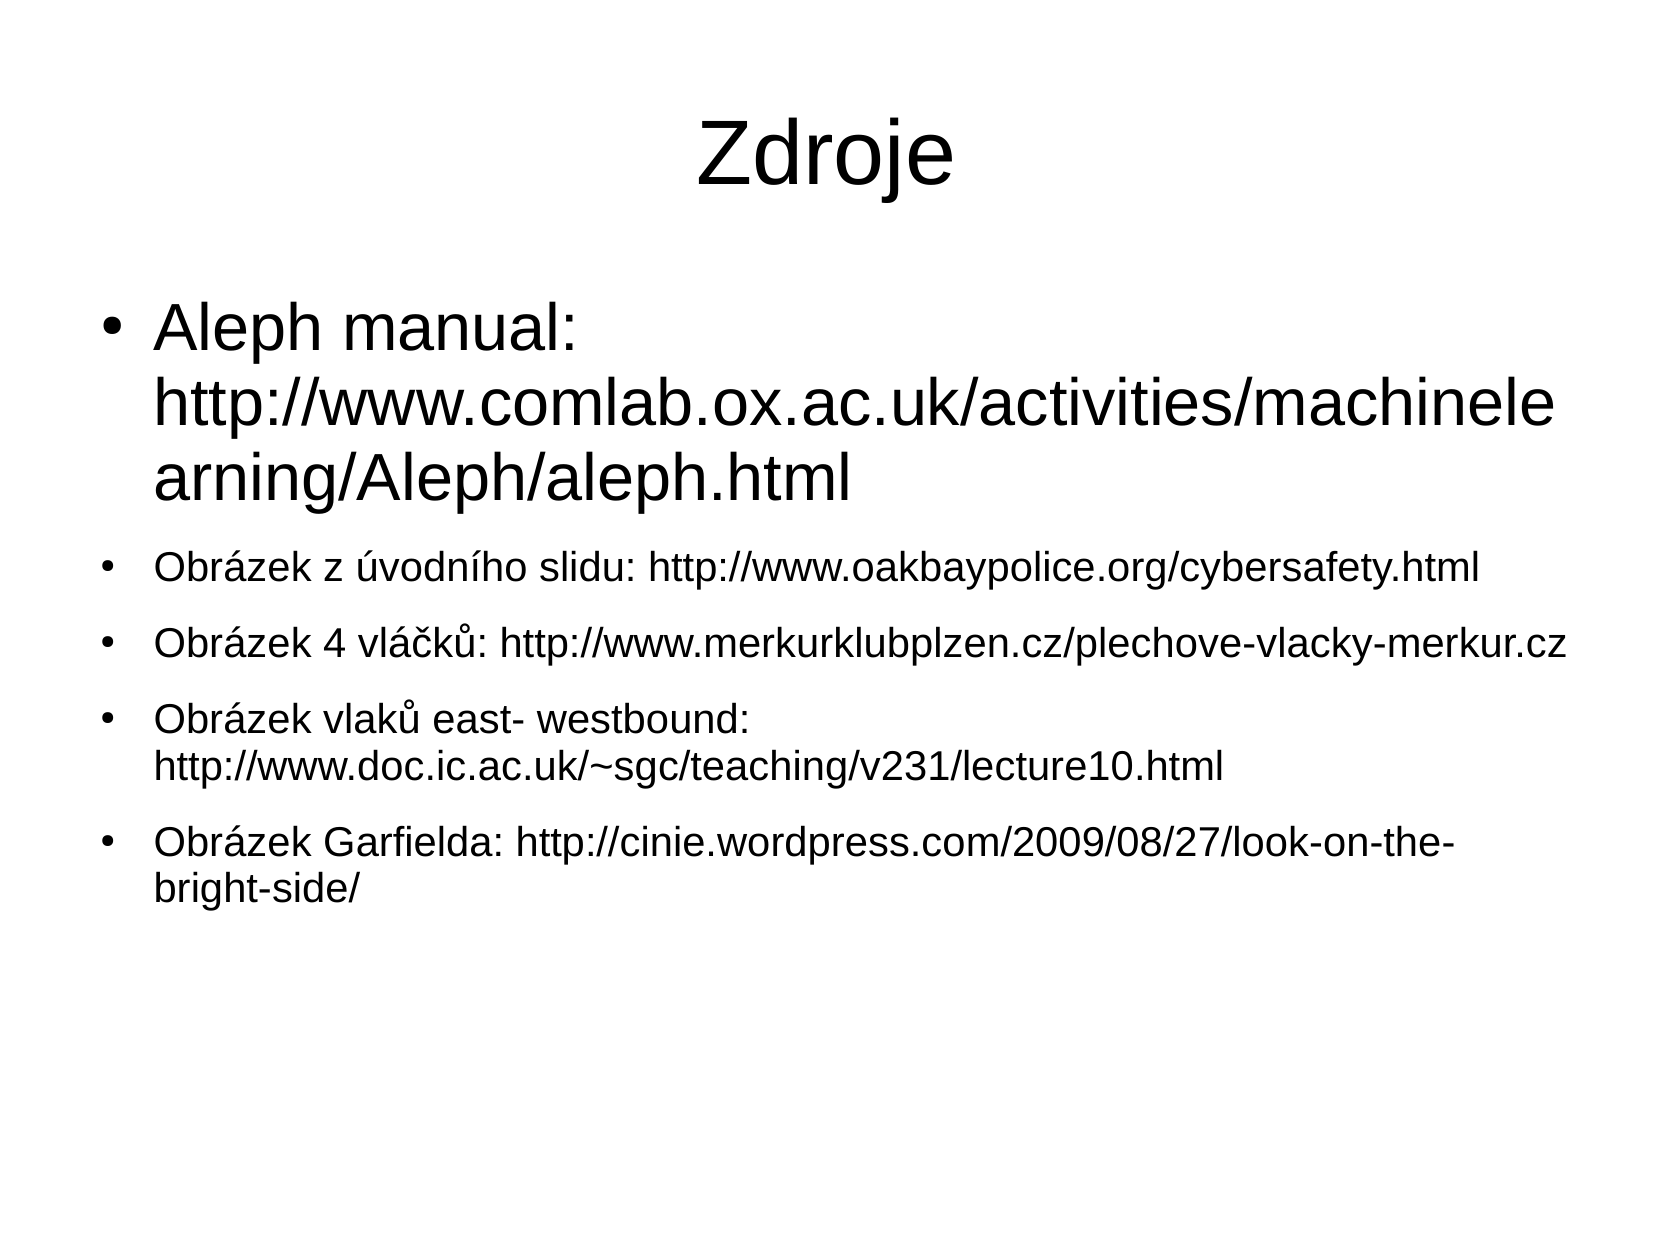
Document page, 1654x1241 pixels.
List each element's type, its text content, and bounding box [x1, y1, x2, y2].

title Zdroje [82, 56, 1571, 250]
list Aleph manual: http://www.comlab.ox.ac.uk/activities/machinelearning/Aleph/aleph.html Obrázek z úvodního slidu: http://www.oakbaypolice.org/cybersafety.html Obrázek 4 vláčků: http://www.merkurklubplzen.cz/plechove-vlacky-merkur.cz Obrázek vlaků east- westbound: http://www.doc.ic.ac.uk/~sgc/teaching/v231/lecture10.html Obrázek Garfielda: http://cinie.wordpress.com/2009/08/27/look-on-the-bright-side/ [82, 290, 1571, 1094]
